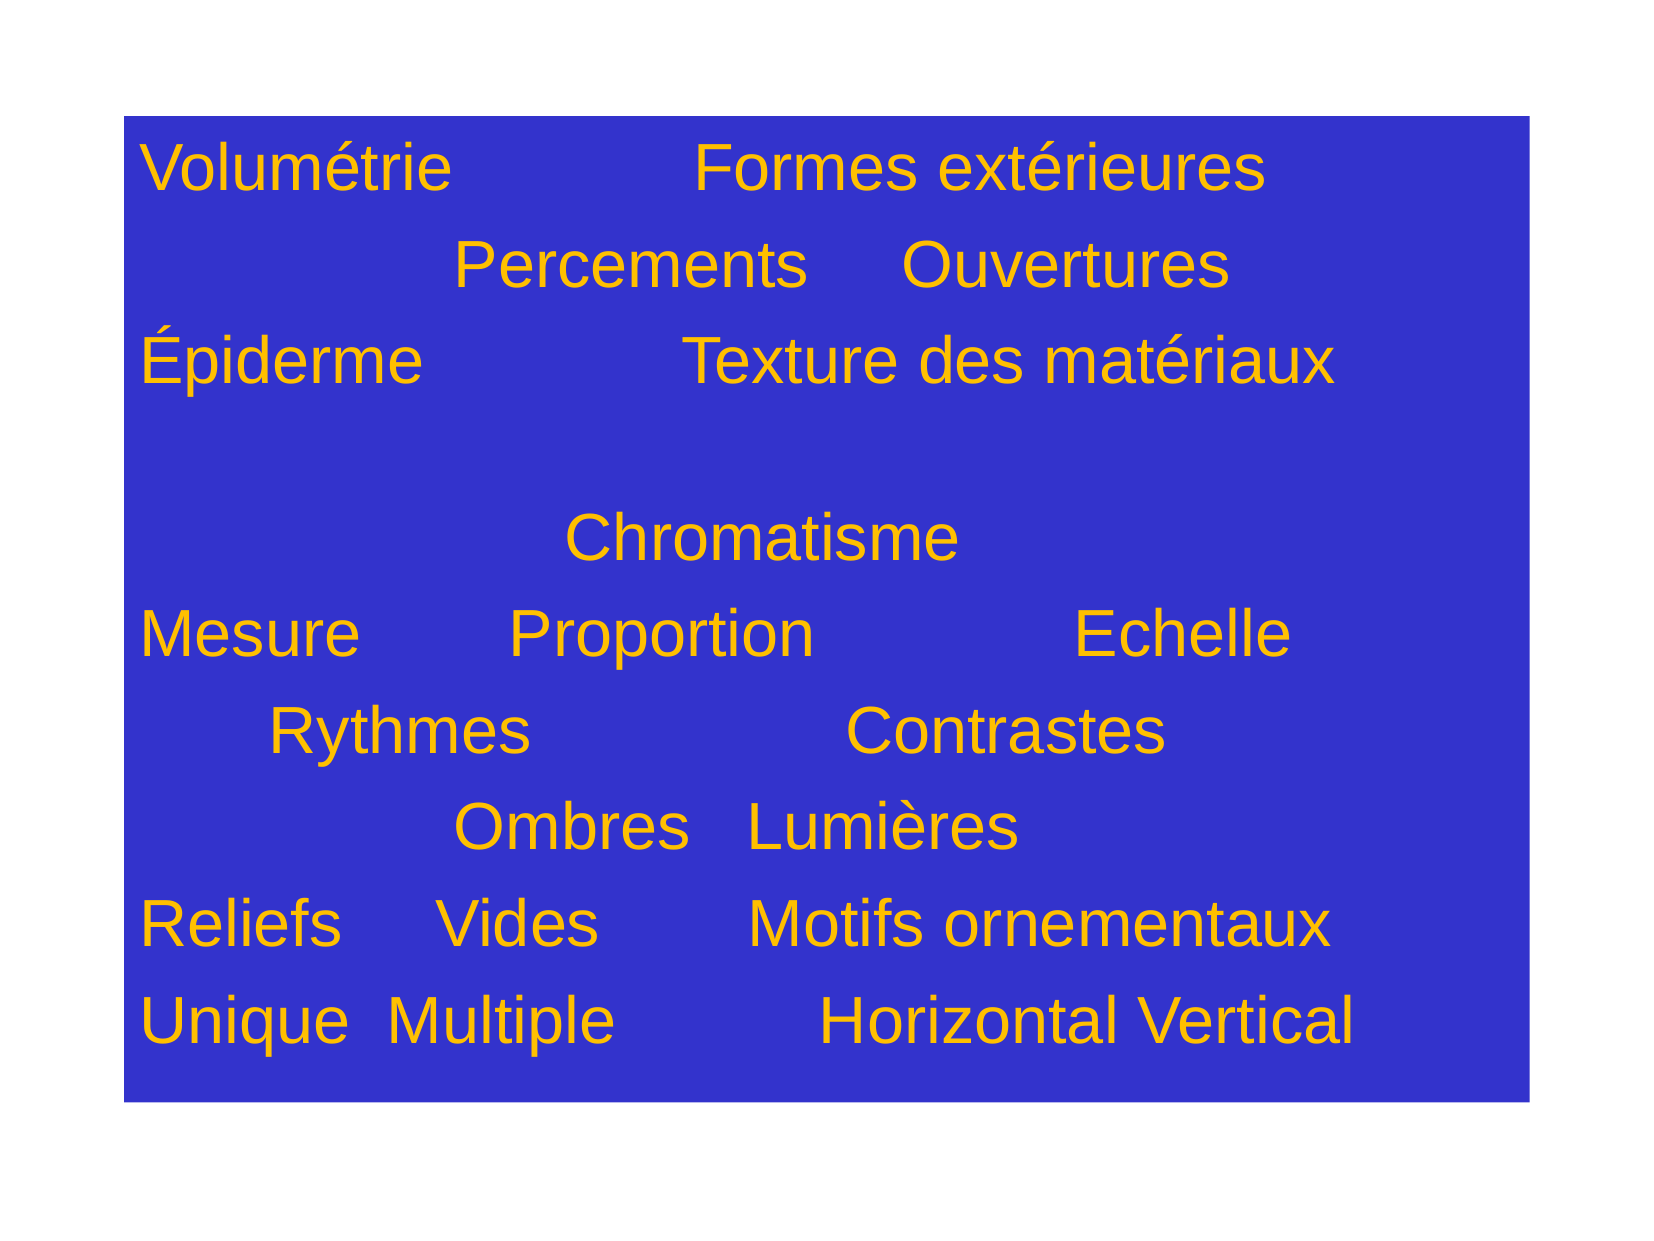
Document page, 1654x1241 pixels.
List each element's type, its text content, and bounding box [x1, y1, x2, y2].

text_box Volumétrie Formes extérieures Percements Ouvertures Épiderme Texture des matériaux Chromatisme Mesure Proportion Echelle Rythmes Contrastes Ombres Lumières Reliefs Vides Motifs ornementaux Unique Multiple Horizontal Vertical [124, 116, 1530, 1103]
